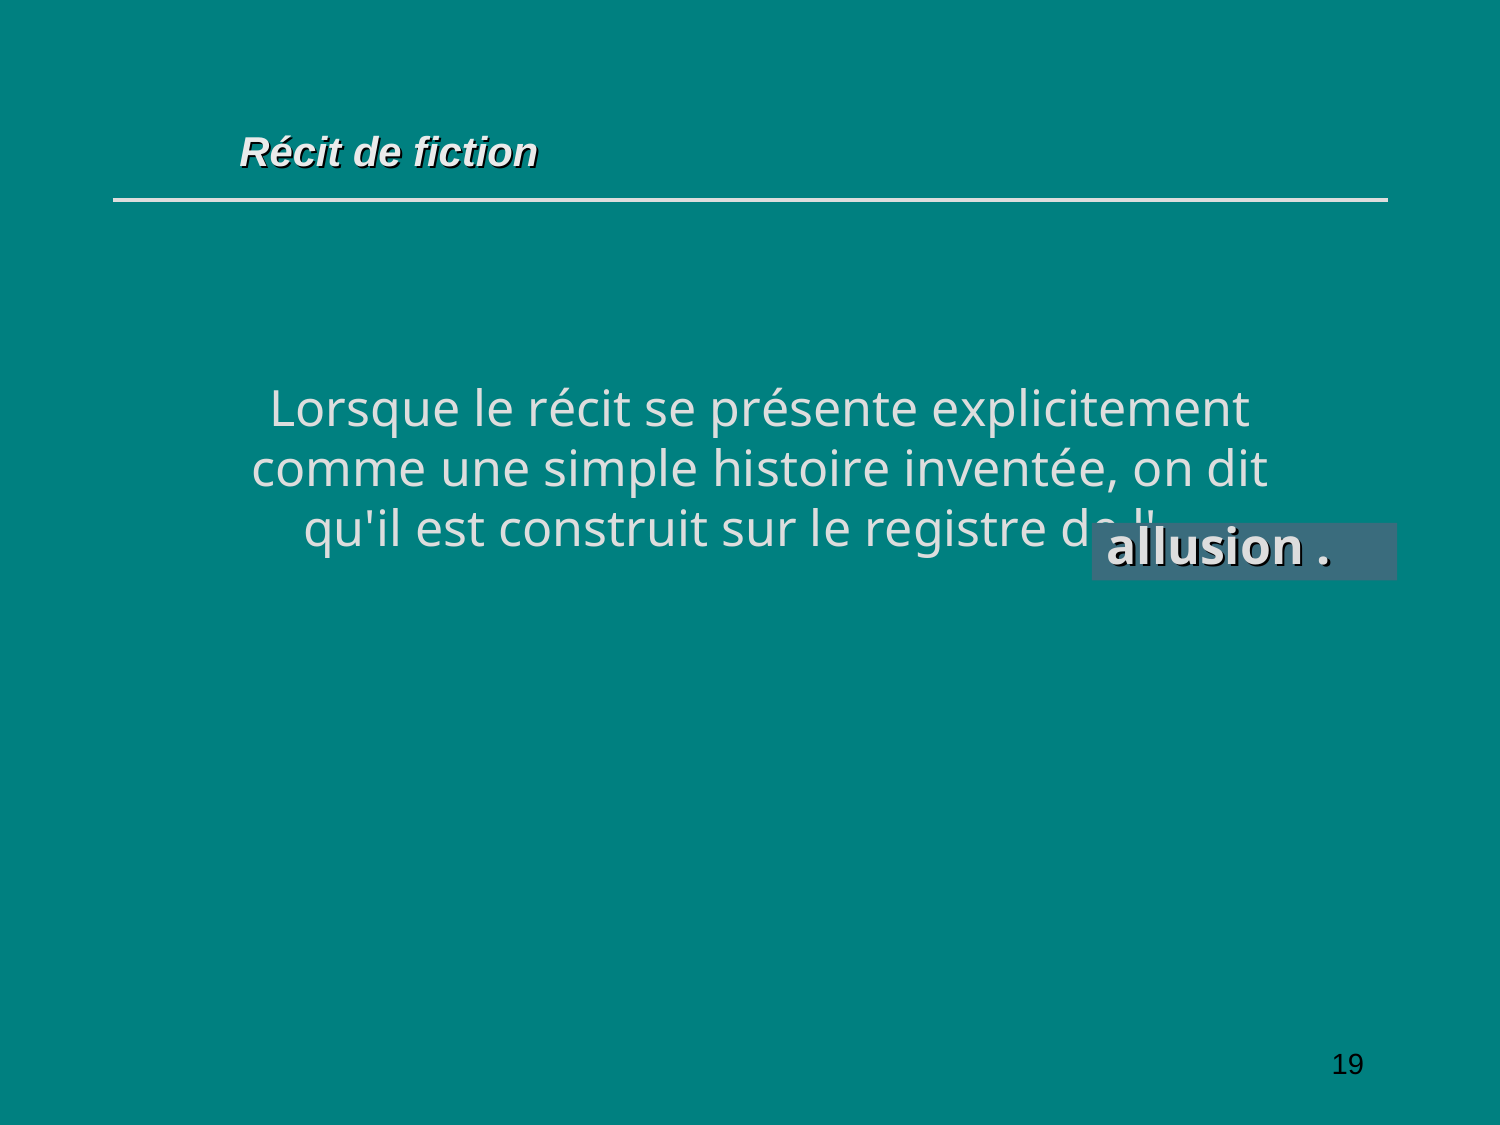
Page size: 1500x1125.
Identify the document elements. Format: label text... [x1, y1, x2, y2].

text_box allusion . [1091, 522, 1398, 581]
text_box Lorsque le récit se présente explicitement comme une simple histoire inventée, on dit qu'il est construit sur le registre de l' . [182, 368, 1338, 565]
text_box Récit de fiction [224, 116, 554, 183]
